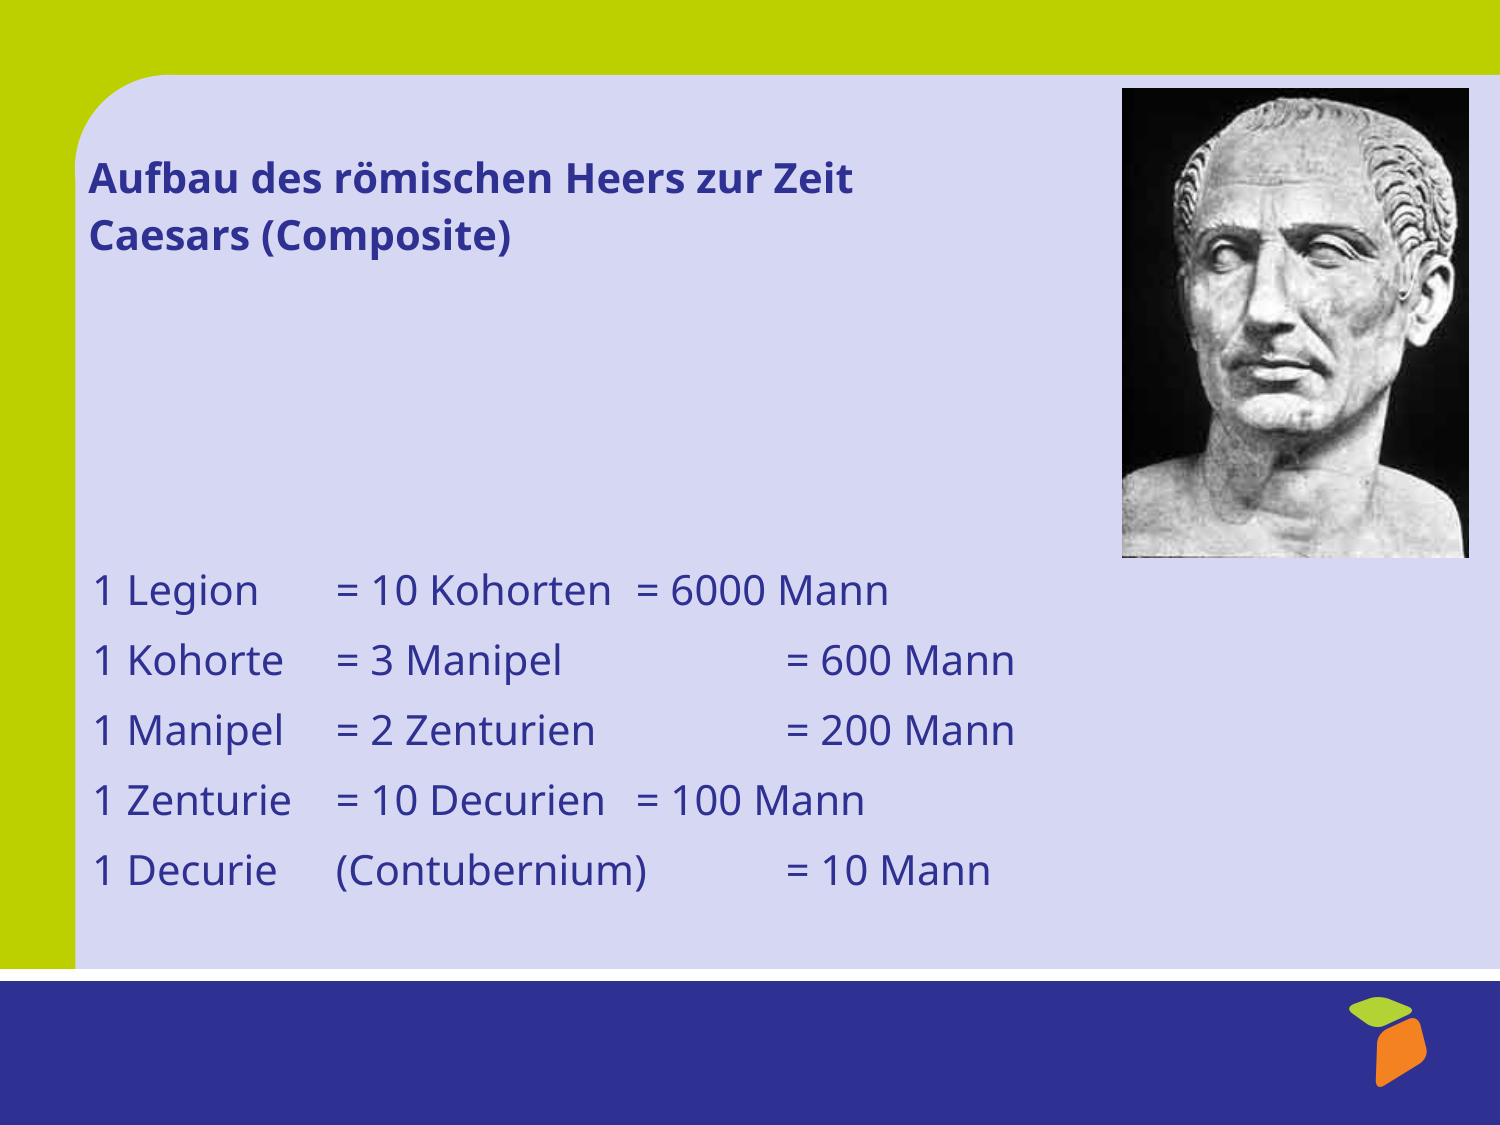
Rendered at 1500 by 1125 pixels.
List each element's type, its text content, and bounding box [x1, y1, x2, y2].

list 1 Legion = 10 Kohorten = 6000 Mann 1 Kohorte = 3 Manipel = 600 Mann 1 Manipel = 2 Zenturien = 200 Mann 1 Zenturie = 10 Decurien = 100 Mann 1 Decurie (Contubernium) = 10 Mann [92, 561, 1388, 945]
picture [0, 981, 1500, 1125]
title Aufbau des römischen Heers zur Zeit Caesars (Composite) [88, 145, 1004, 266]
picture [1122, 88, 1469, 558]
